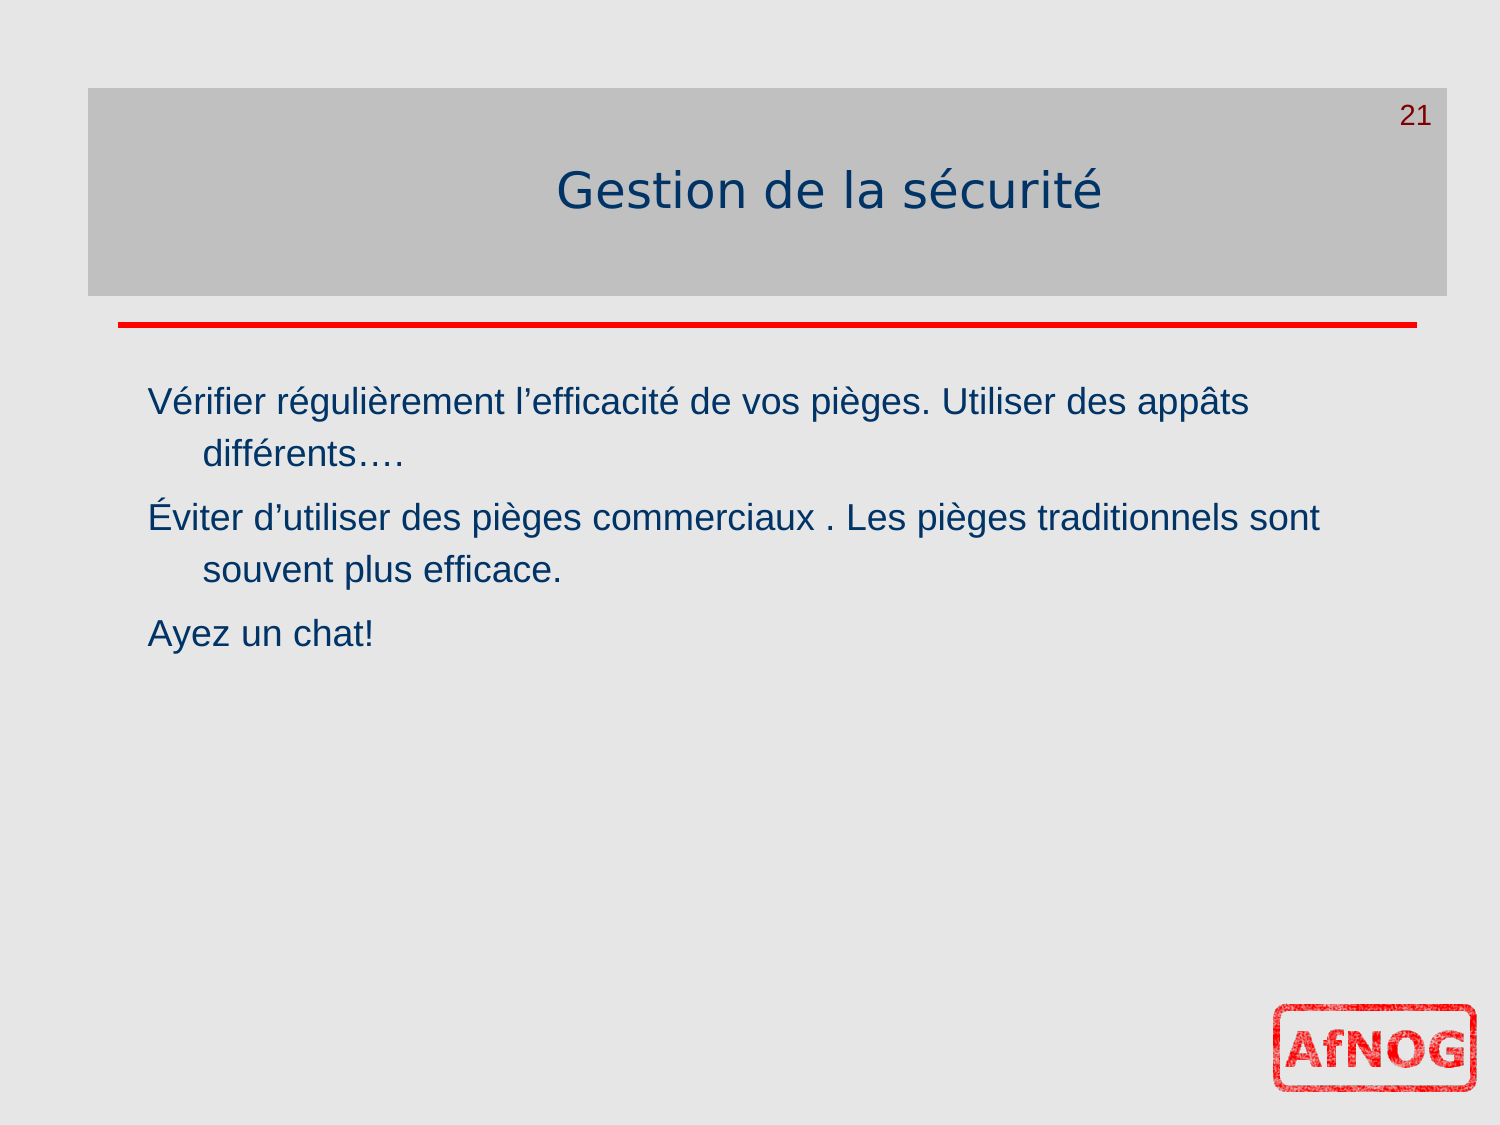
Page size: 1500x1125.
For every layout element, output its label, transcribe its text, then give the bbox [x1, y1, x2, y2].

title Gestion de la sécurité [225, 99, 1436, 288]
picture [1273, 1003, 1477, 1092]
list Vérifier régulièrement l’efficacité de vos pièges. Utiliser des appâts différents…. Éviter d’utiliser des pièges commerciaux . Les pièges traditionnels sont souvent plus efficace. Ayez un chat! [132, 363, 1439, 1000]
